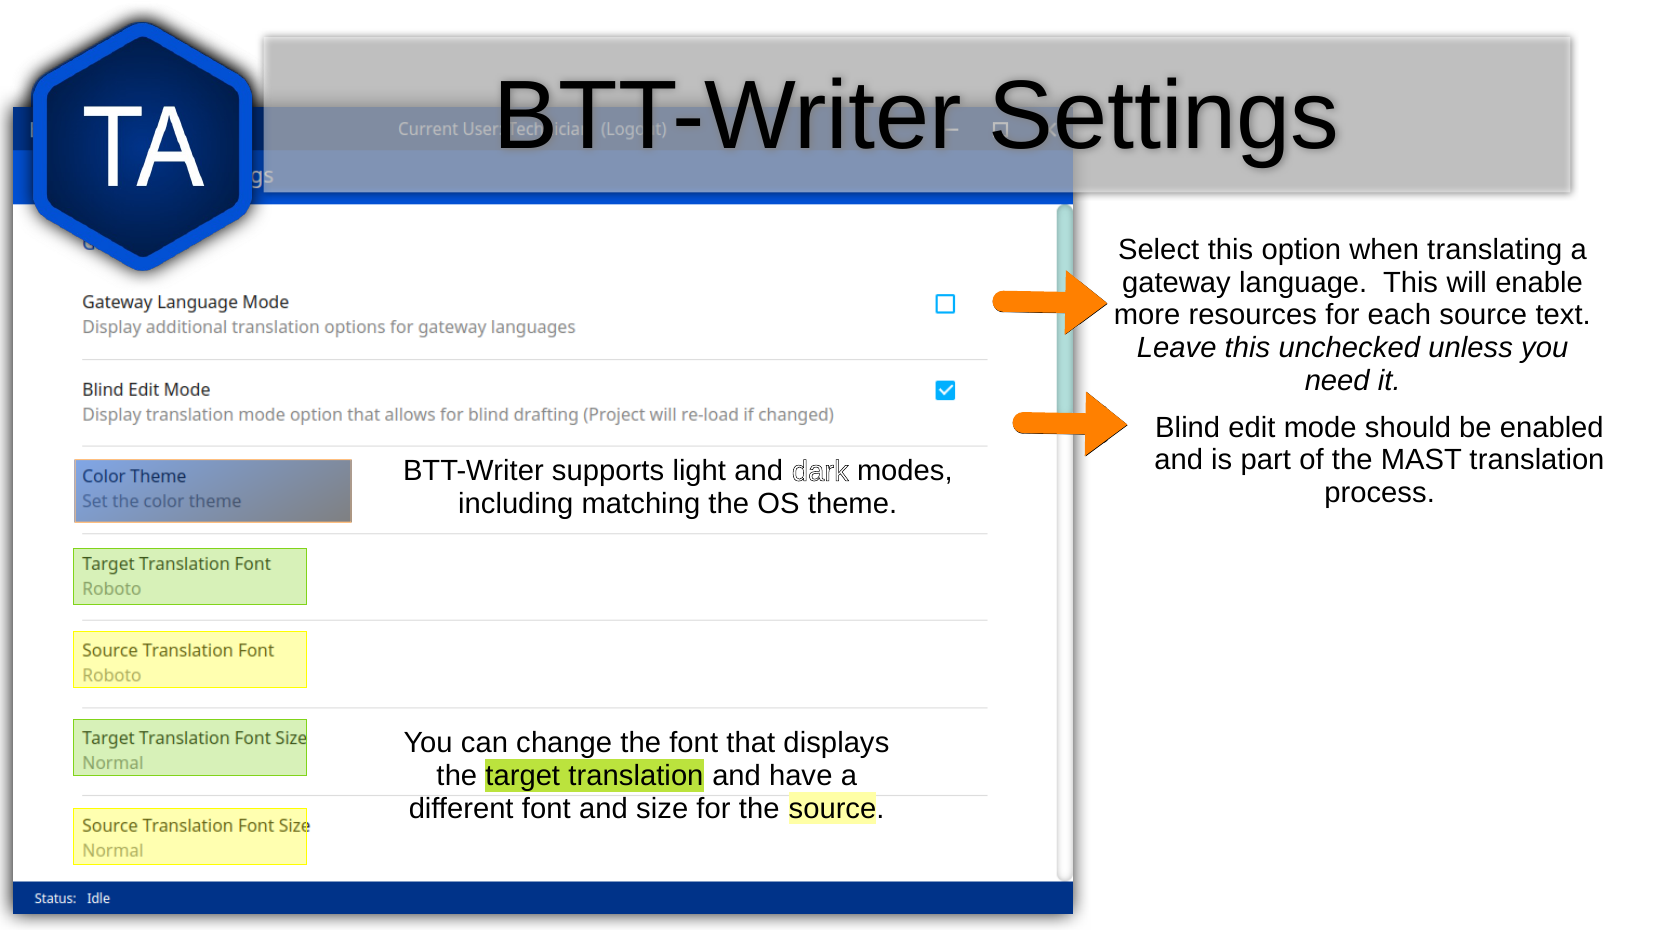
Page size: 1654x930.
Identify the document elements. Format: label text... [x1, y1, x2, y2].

text_box [73, 719, 307, 776]
text_box [73, 808, 307, 865]
title BTT-Writer Settings [297, 37, 1571, 193]
text_box [74, 459, 352, 523]
picture [5, 9, 1073, 914]
text_box [73, 548, 307, 605]
text_box [73, 631, 307, 688]
text_box BTT-Writer supports light and dark modes, including matching the OS theme. [380, 446, 976, 528]
text_box You can change the font that displays the target translation and have a different font and size for the source. [380, 718, 914, 855]
text_box Blind edit mode should be enabled and is part of the MAST translation process. [1113, 403, 1647, 540]
text_box Select this option when translating a gateway language. This will enable more resources for each source text. Leave this unchecked unless you need it. [1096, 225, 1610, 405]
